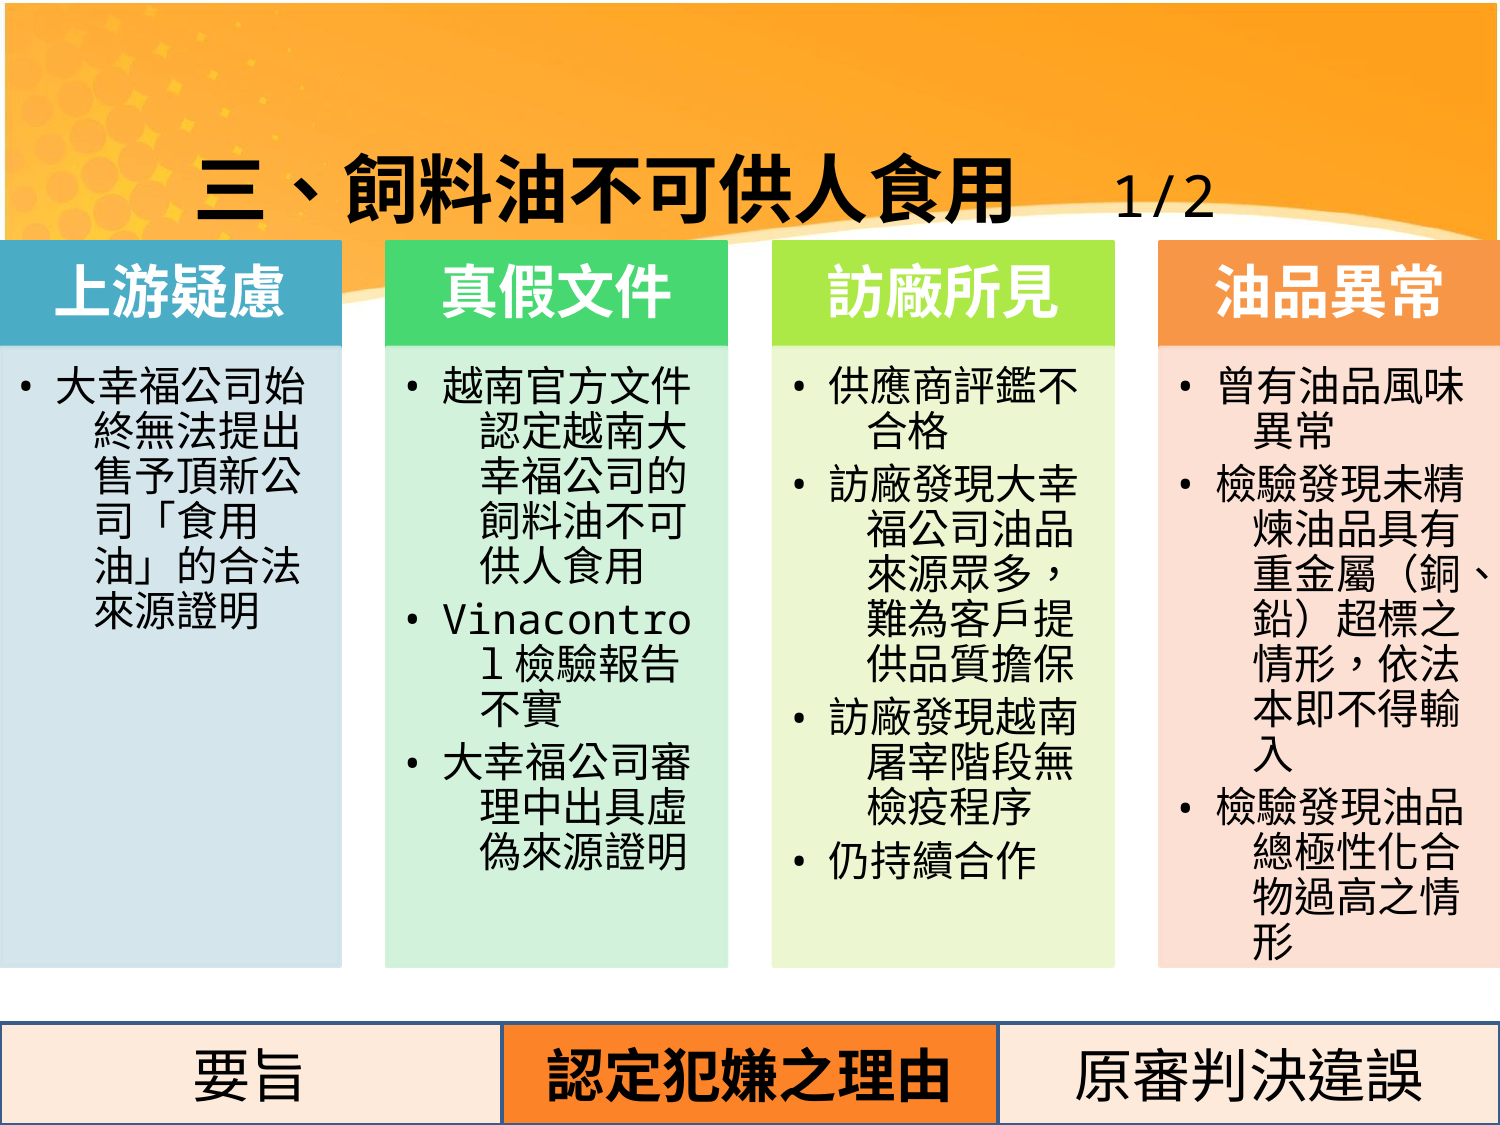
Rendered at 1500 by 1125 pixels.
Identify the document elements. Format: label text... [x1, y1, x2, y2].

text_box 油品異常 [1160, 241, 1500, 347]
title 三、飼料油不可供人食用 1/2 [75, 45, 1426, 233]
text_box 真假文件 [387, 241, 727, 347]
text_box 訪廠所見 [773, 241, 1113, 347]
text_box 上游疑慮 [0, 241, 340, 347]
text_box 供應商評鑑不合格 訪廠發現大幸福公司油品來源眾多，難為客戶提供品質擔保 訪廠發現越南屠宰階段無檢疫程序 仍持續合作 [773, 347, 1113, 966]
text_box 越南官方文件認定越南大幸福公司的飼料油不可供人食用 Vinacontrol檢驗報告不實 大幸福公司審理中出具虛偽來源證明 [387, 347, 727, 966]
text_box 大幸福公司始終無法提出售予頂新公司「食用油」的合法來源證明 [0, 347, 340, 966]
text_box 曾有油品風味異常 檢驗發現未精煉油品具有重金屬（銅、鉛）超標之情形，依法本即不得輸入 檢驗發現油品總極性化合物過高之情形 [1160, 347, 1500, 966]
